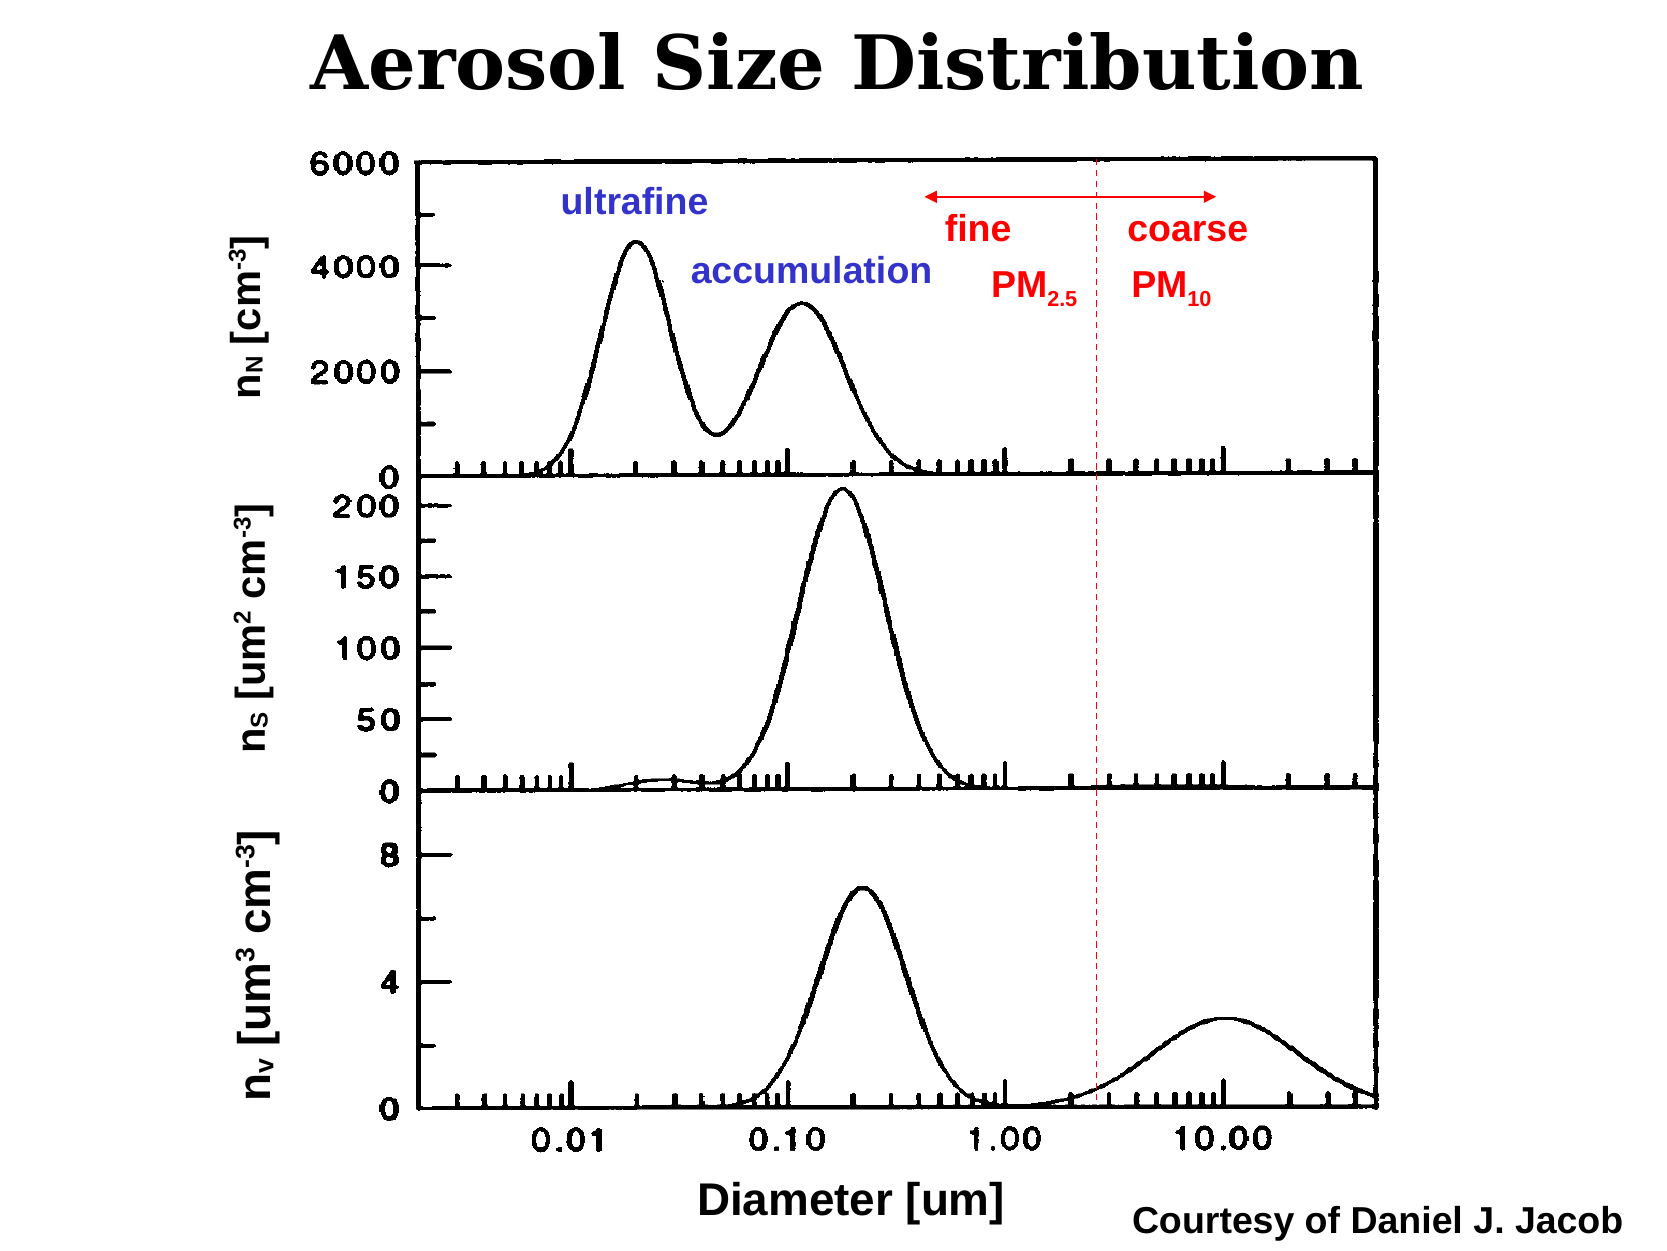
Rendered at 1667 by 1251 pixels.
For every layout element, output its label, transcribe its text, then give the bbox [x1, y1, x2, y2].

text_box nv [um3 cm-3] [205, 766, 317, 1117]
text_box Aerosol Size Distribution [8, 22, 1667, 107]
text_box ultrafine [545, 168, 724, 230]
text_box fine [930, 196, 1027, 258]
text_box PM2.5 PM10 [976, 252, 1227, 319]
text_box Diameter [um] [682, 1150, 1071, 1241]
text_box nS [um2 cm-3] [205, 447, 308, 766]
text_box coarse [1112, 196, 1263, 258]
text_box accumulation [676, 238, 948, 299]
picture [160, 144, 1425, 1211]
text_box nN [cm-3] [200, 182, 303, 415]
text_box Courtesy of Daniel J. Jacob [1117, 1188, 1639, 1250]
